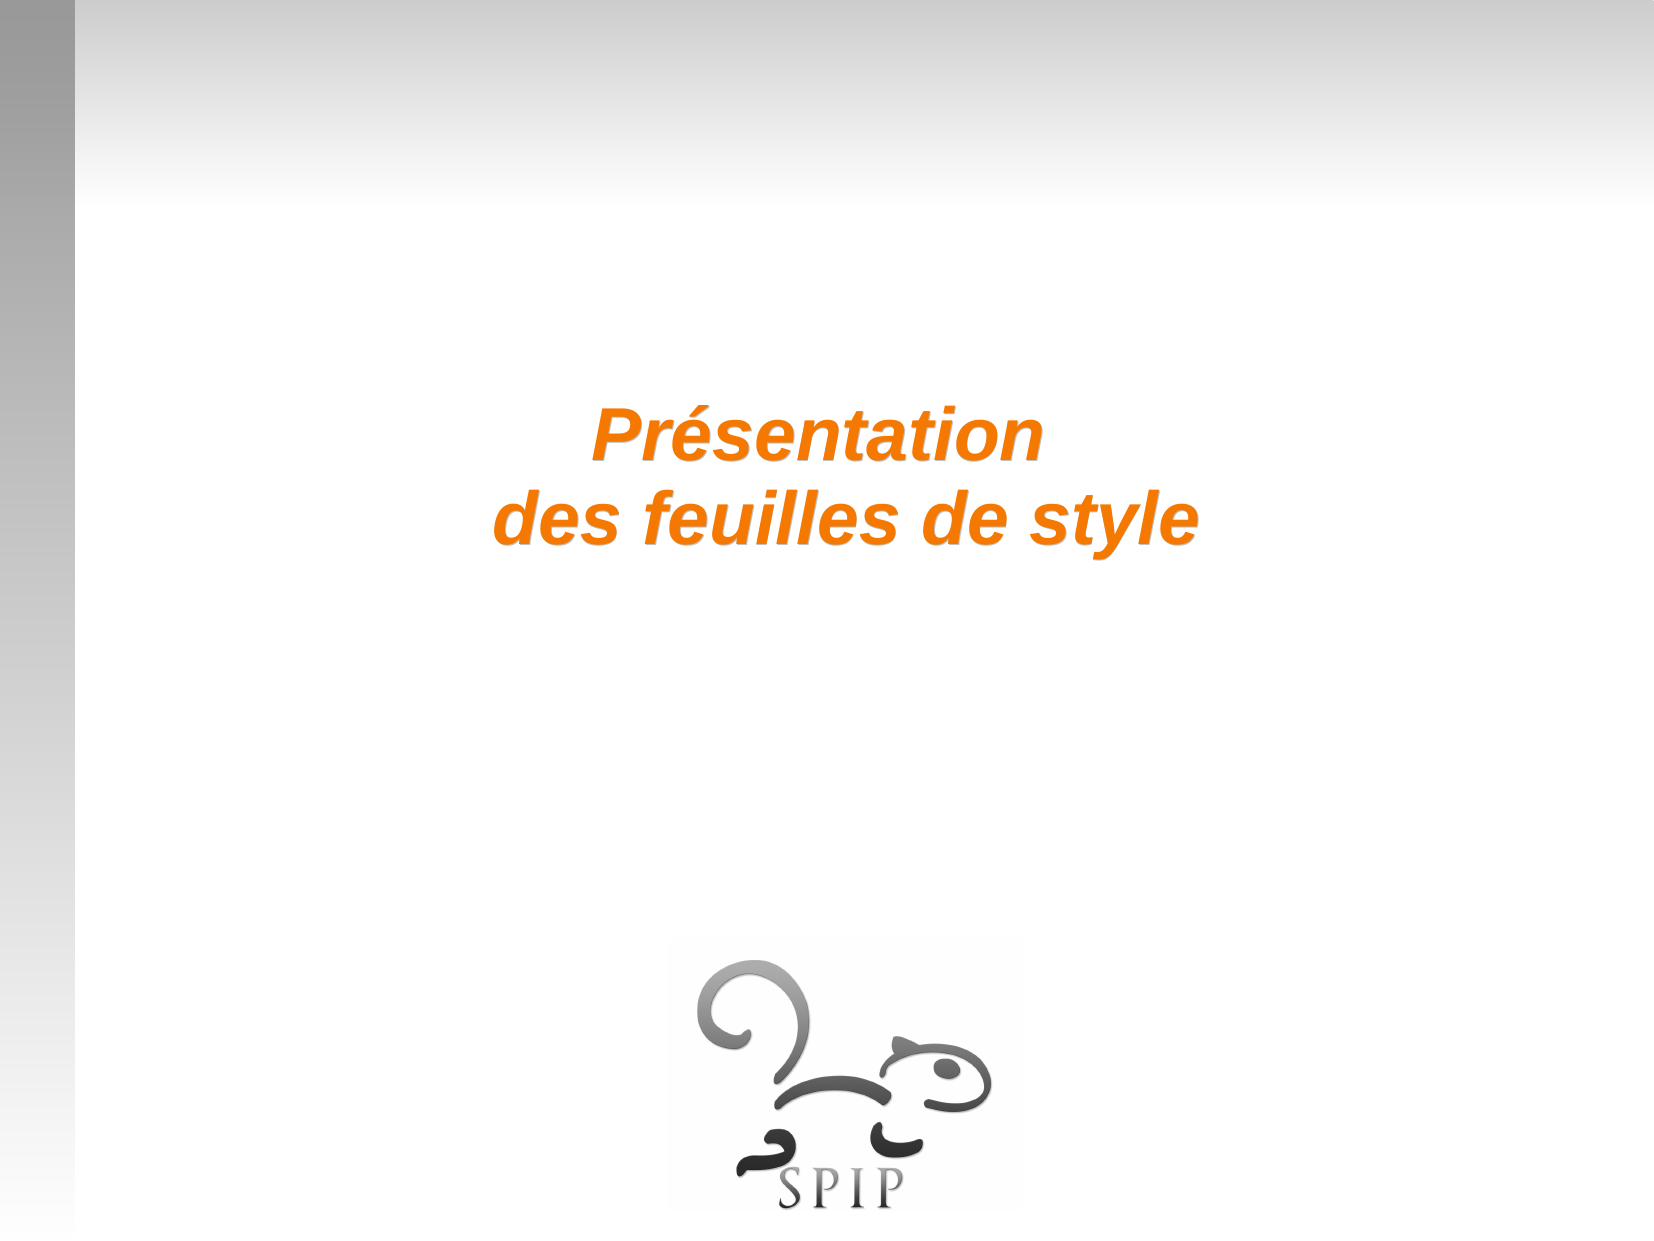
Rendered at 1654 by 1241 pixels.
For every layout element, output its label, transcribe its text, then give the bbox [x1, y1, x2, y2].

picture [667, 938, 1022, 1211]
title Présentation des feuilles de style [123, 126, 1536, 827]
